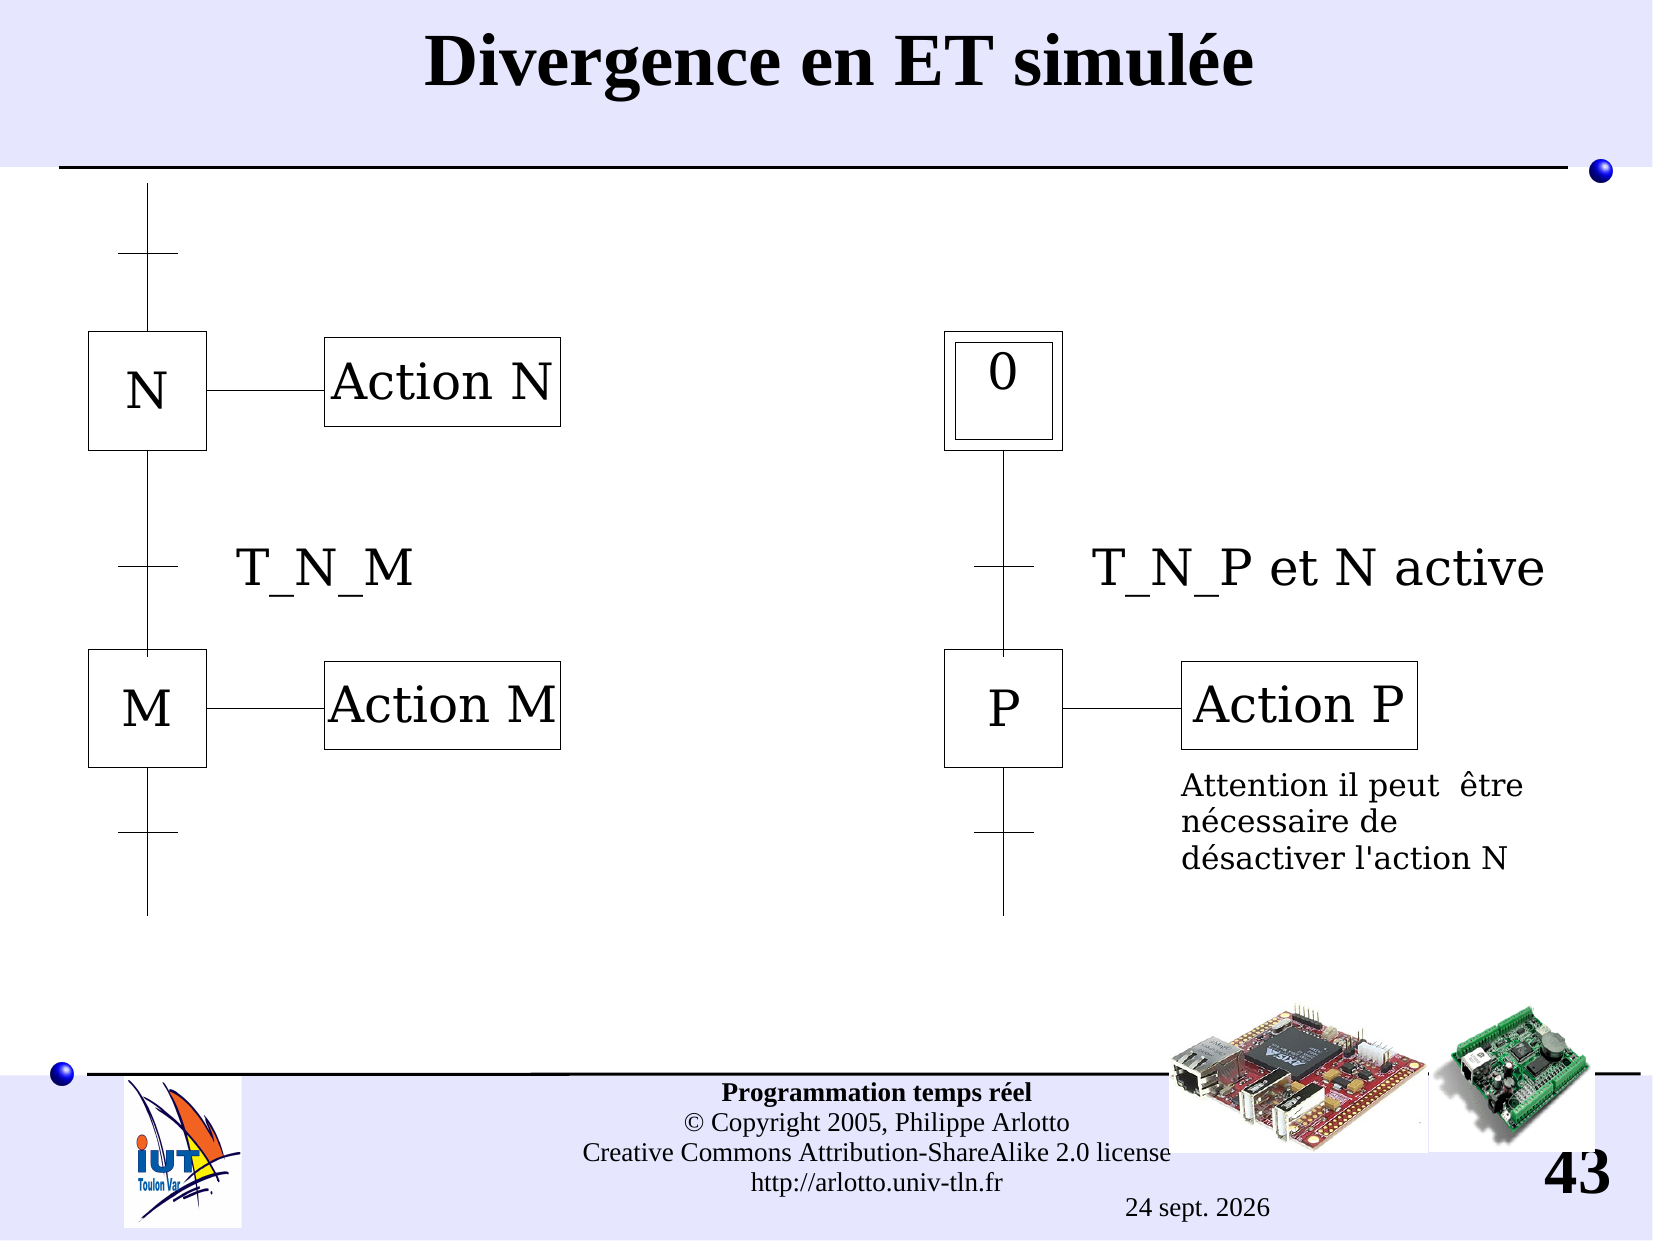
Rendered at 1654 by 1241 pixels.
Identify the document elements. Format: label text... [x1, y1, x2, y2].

text_box 0 [944, 331, 1063, 451]
text_box Attention il peut être nécessaire de désactiver l'action N [1181, 767, 1536, 886]
text_box M [88, 649, 207, 768]
text_box P [944, 649, 1063, 768]
picture [1429, 1000, 1595, 1152]
text_box Action M [324, 661, 561, 750]
title Divergence en ET simulée [95, 14, 1585, 107]
text_box Action N [324, 337, 561, 427]
text_box T_N_M [236, 538, 415, 597]
picture [1169, 1000, 1428, 1153]
text_box Action P [1181, 661, 1418, 750]
text_box T_N_P et N active [1092, 538, 1547, 597]
text_box N [88, 331, 207, 451]
